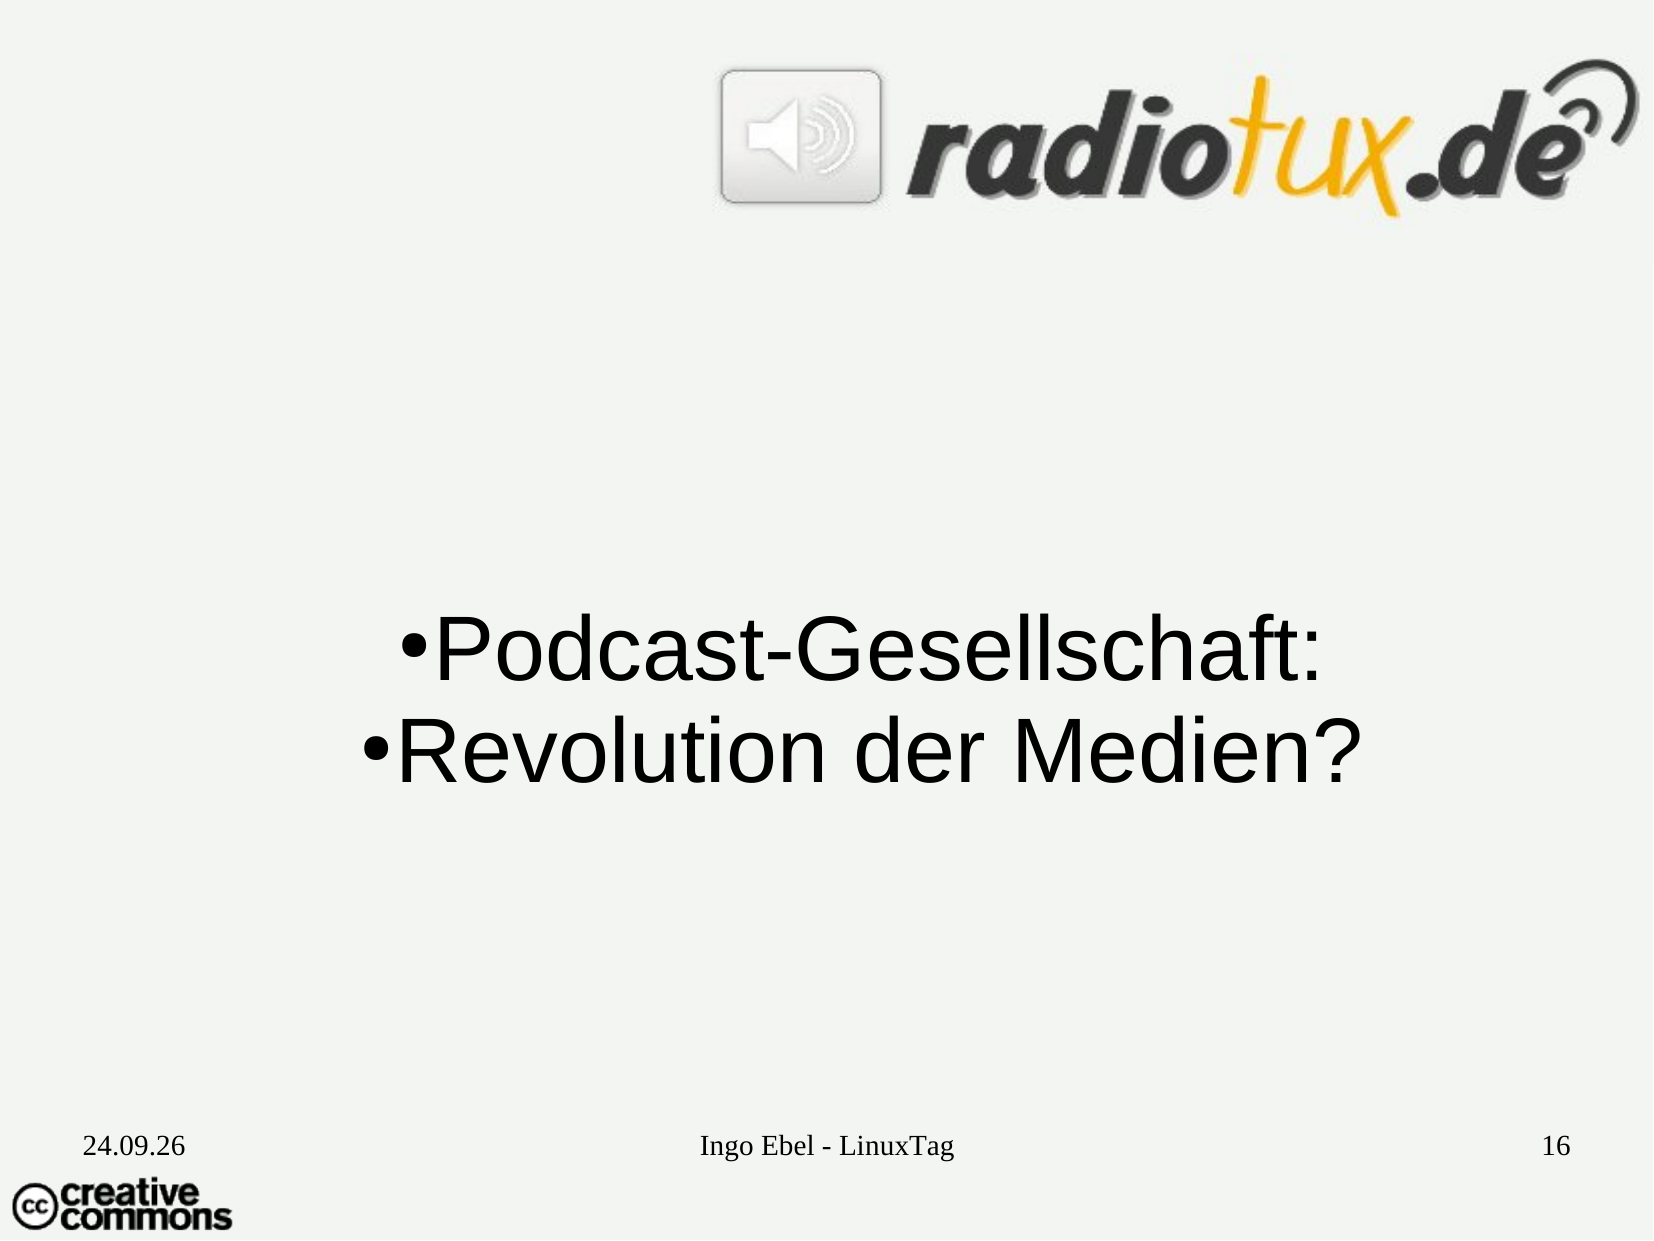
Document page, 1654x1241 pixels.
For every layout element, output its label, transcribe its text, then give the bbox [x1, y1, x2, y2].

picture [649, 0, 1654, 266]
picture [0, 1121, 236, 1240]
subtitle Podcast-Gesellschaft: Revolution der Medien? [82, 290, 1571, 1109]
